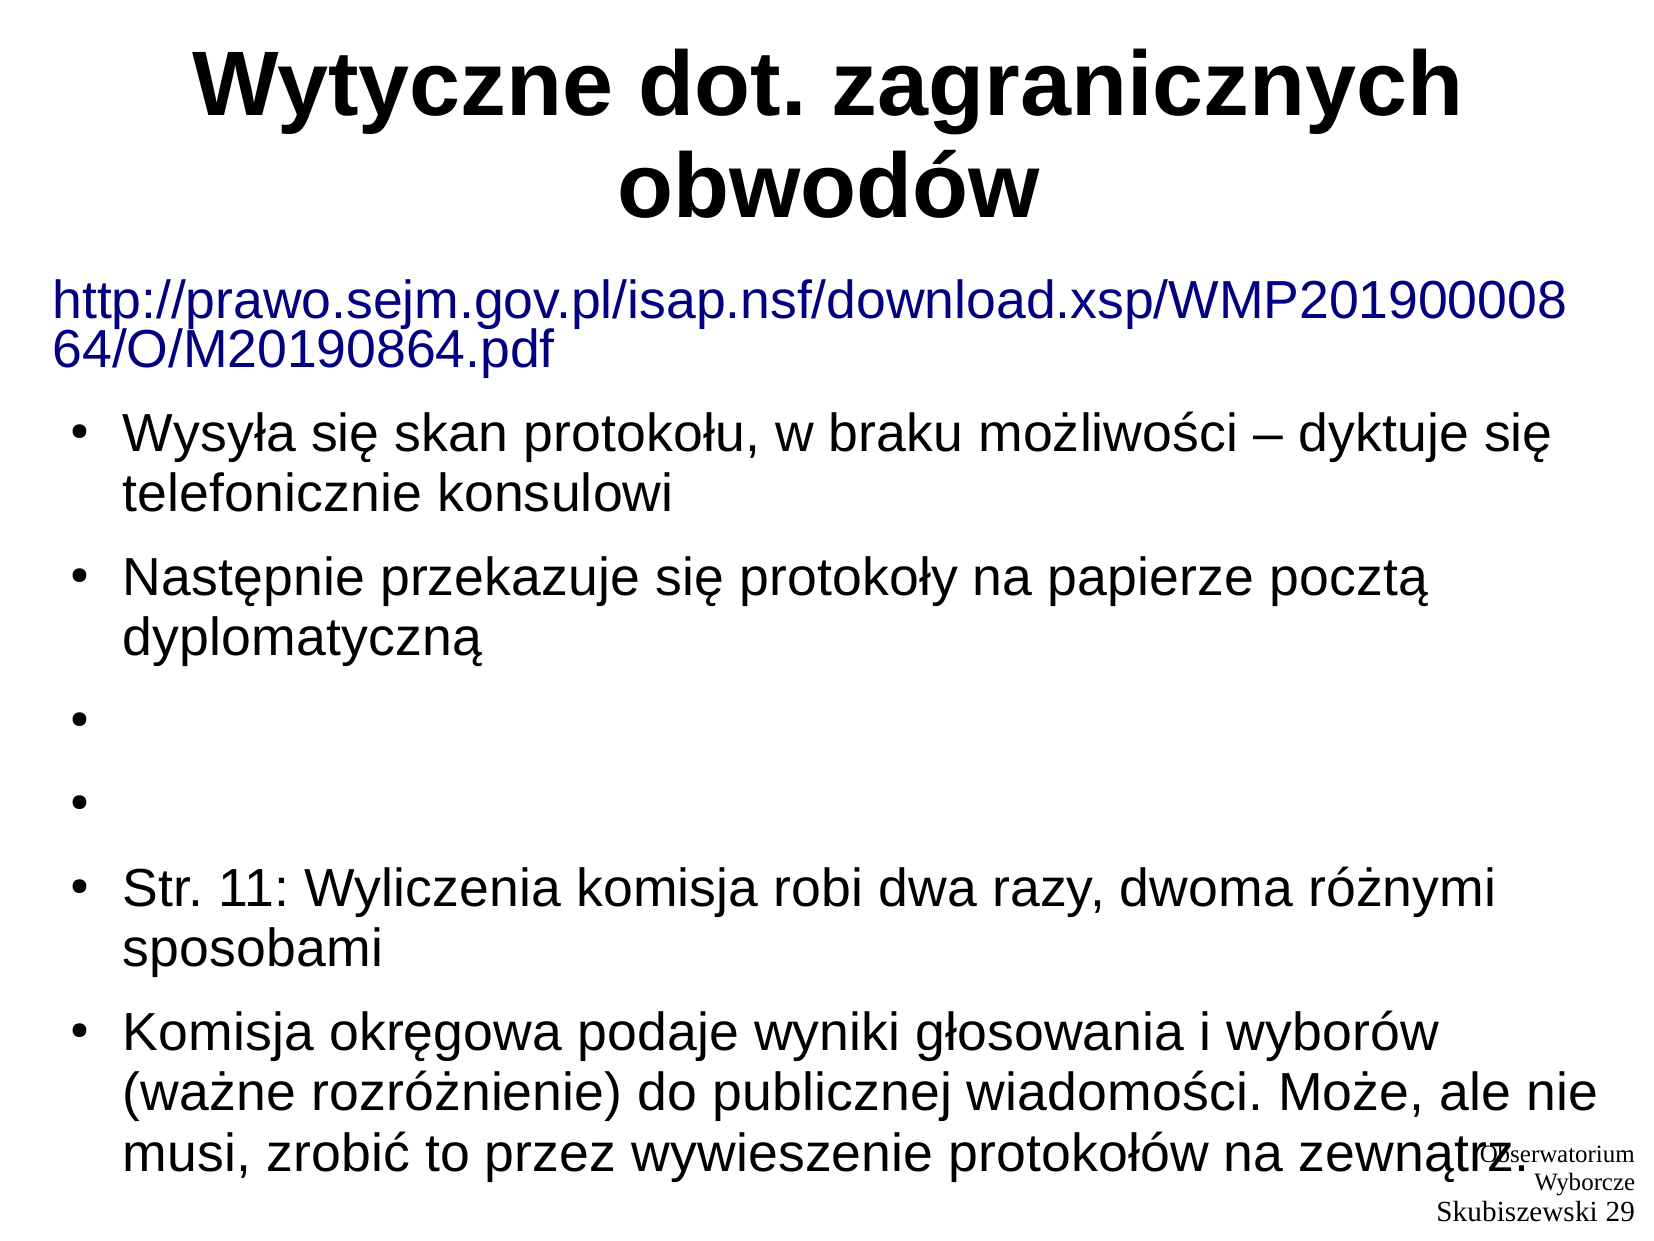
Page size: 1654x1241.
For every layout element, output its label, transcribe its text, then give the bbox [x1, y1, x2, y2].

title Wytyczne dot. zagranicznych obwodów [84, 32, 1573, 238]
list http://prawo.sejm.gov.pl/isap.nsf/download.xsp/WMP20190000864/O/M20190864.pdf Wysyła się skan protokołu, w braku możliwości – dyktuje się telefonicznie konsulowi Następnie przekazuje się protokoły na papierze pocztą dyplomatyczną Str. 11: Wyliczenia komisja robi dwa razy, dwoma różnymi sposobami Komisja okręgowa podaje wyniki głosowania i wyborów (ważne rozróżnienie) do publicznej wiadomości. Może, ale nie musi, zrobić to przez wywieszenie protokołów na zewnątrz. [52, 270, 1606, 1156]
